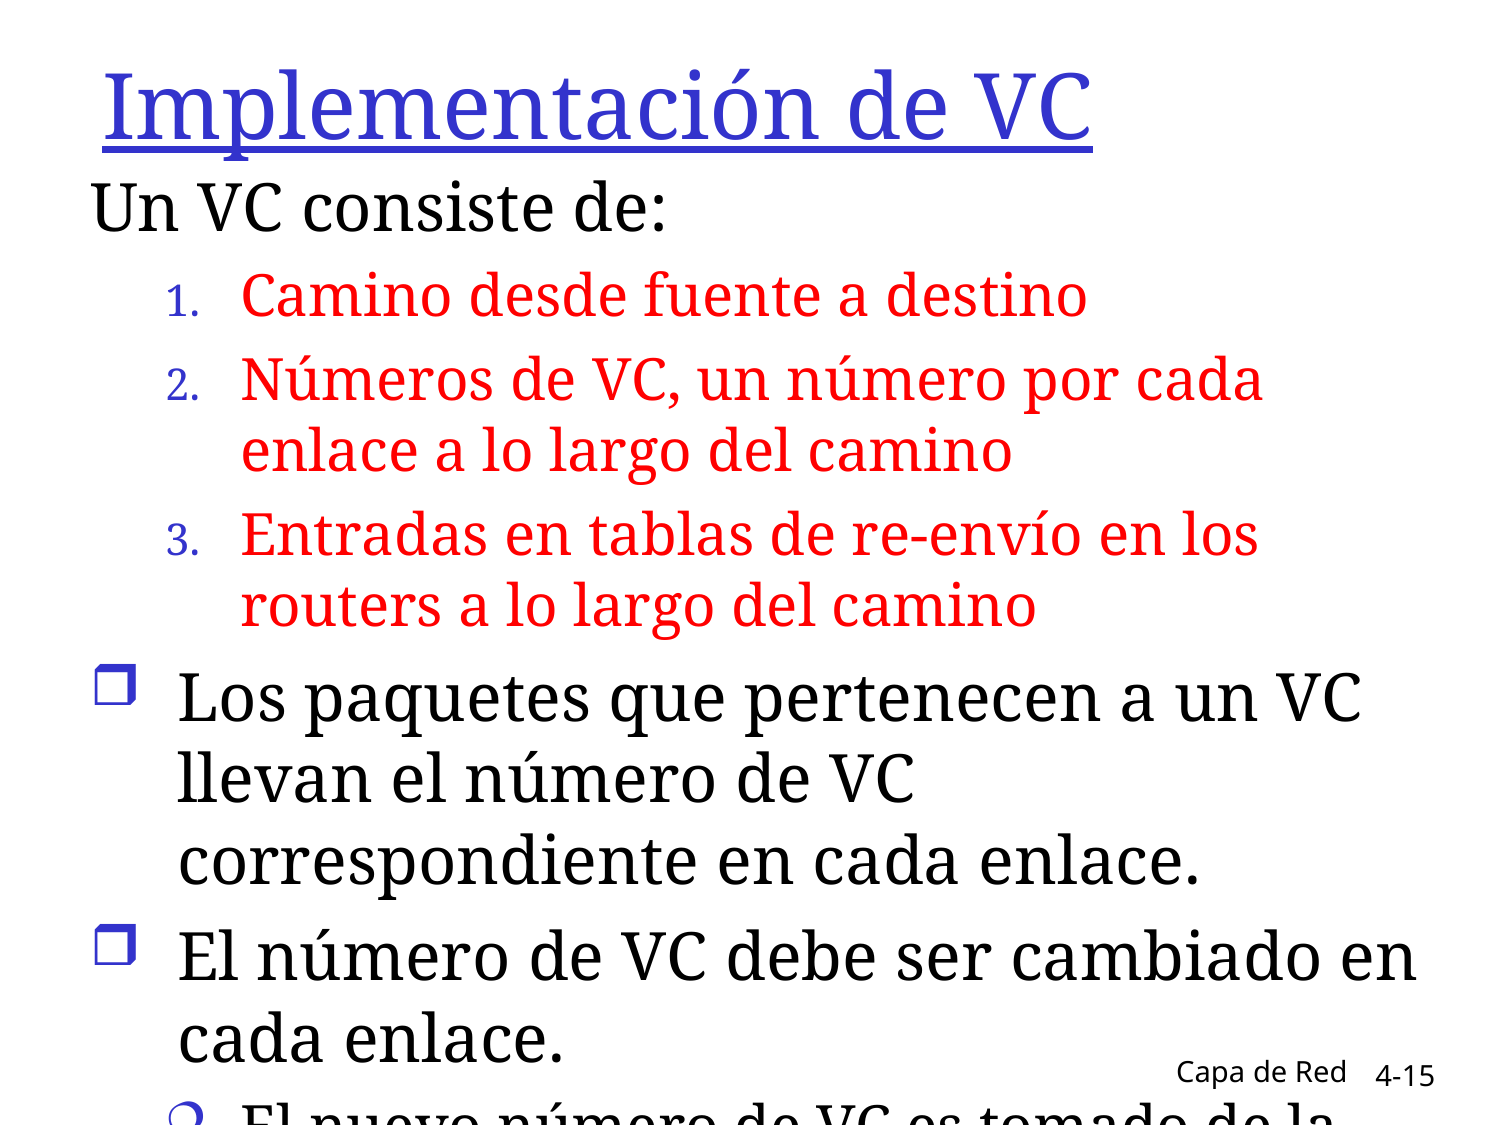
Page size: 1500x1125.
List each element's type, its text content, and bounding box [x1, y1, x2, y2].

title Implementación de VC [87, 15, 1426, 157]
list Un VC consiste de: Camino desde fuente a destino Números de VC, un número por cada enlace a lo largo del camino Entradas en tablas de re-envío en los routers a lo largo del camino Los paquetes que pertenecen a un VC llevan el número de VC correspondiente en cada enlace. El número de VC debe ser cambiado en cada enlace. El nuevo número de VC es tomado de la tabla de re-envío [75, 157, 1463, 1061]
